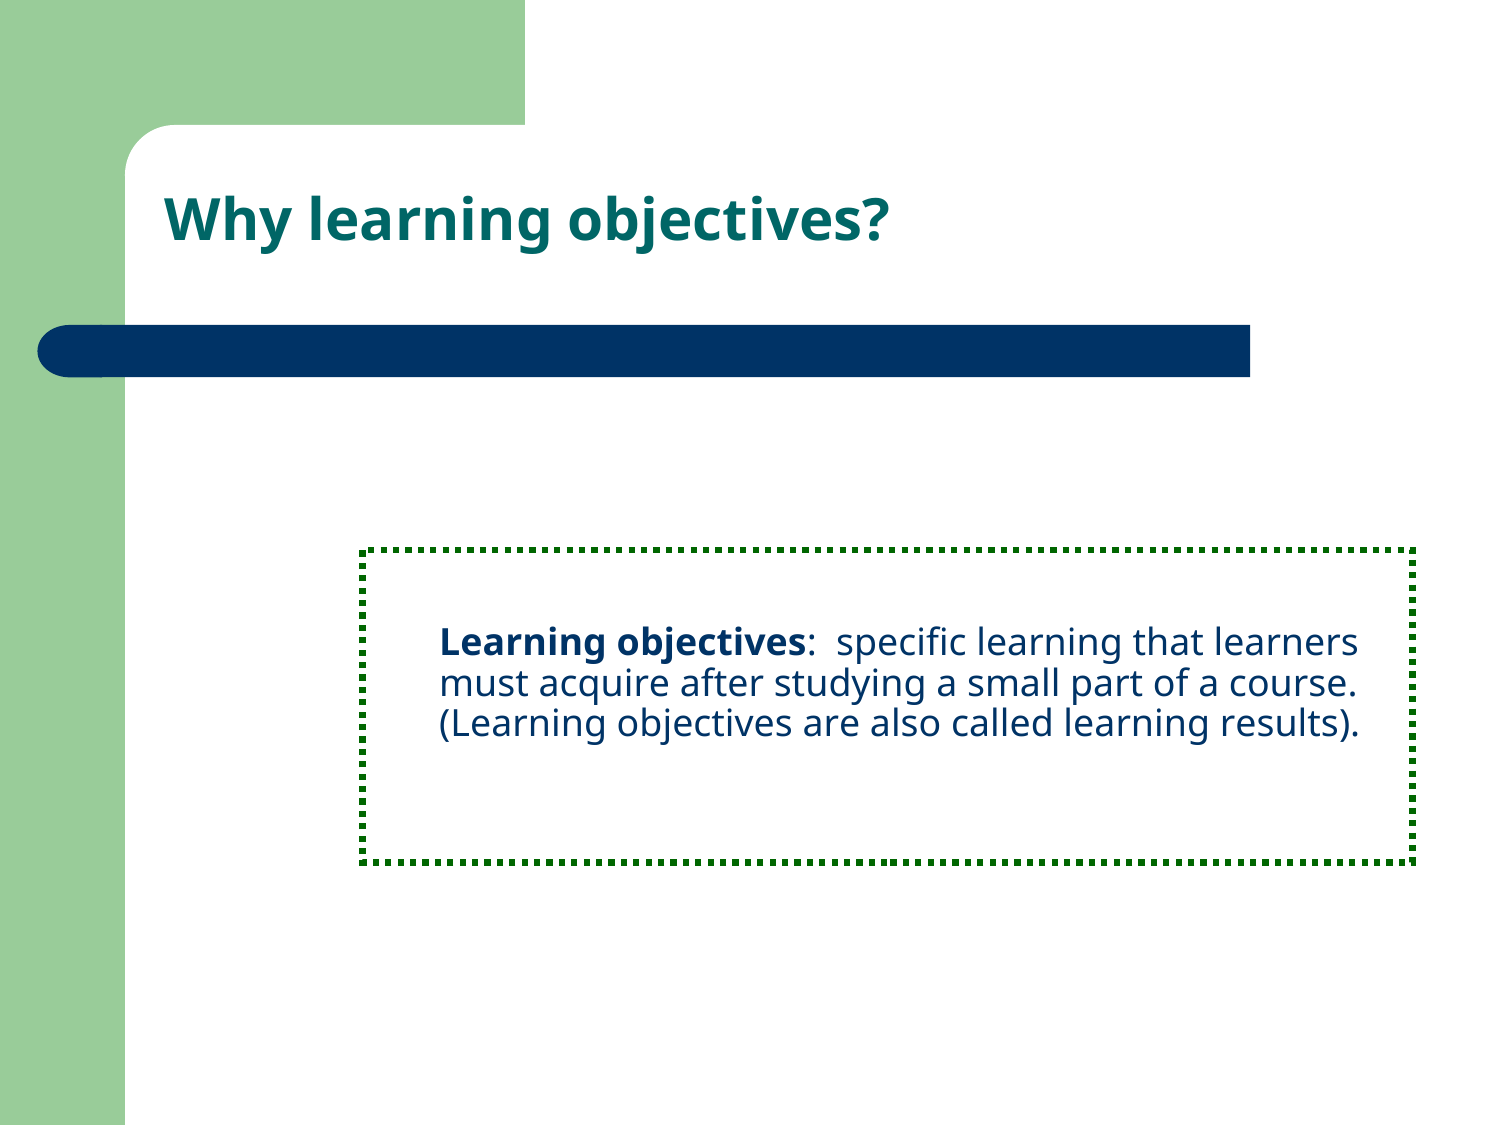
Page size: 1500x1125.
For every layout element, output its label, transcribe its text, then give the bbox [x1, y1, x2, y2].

list Learning objectives: specific learning that learners must acquire after studying a small part of a course. (Learning objectives are also called learning results). [368, 615, 1426, 863]
title Why learning objectives? [149, 174, 1463, 263]
